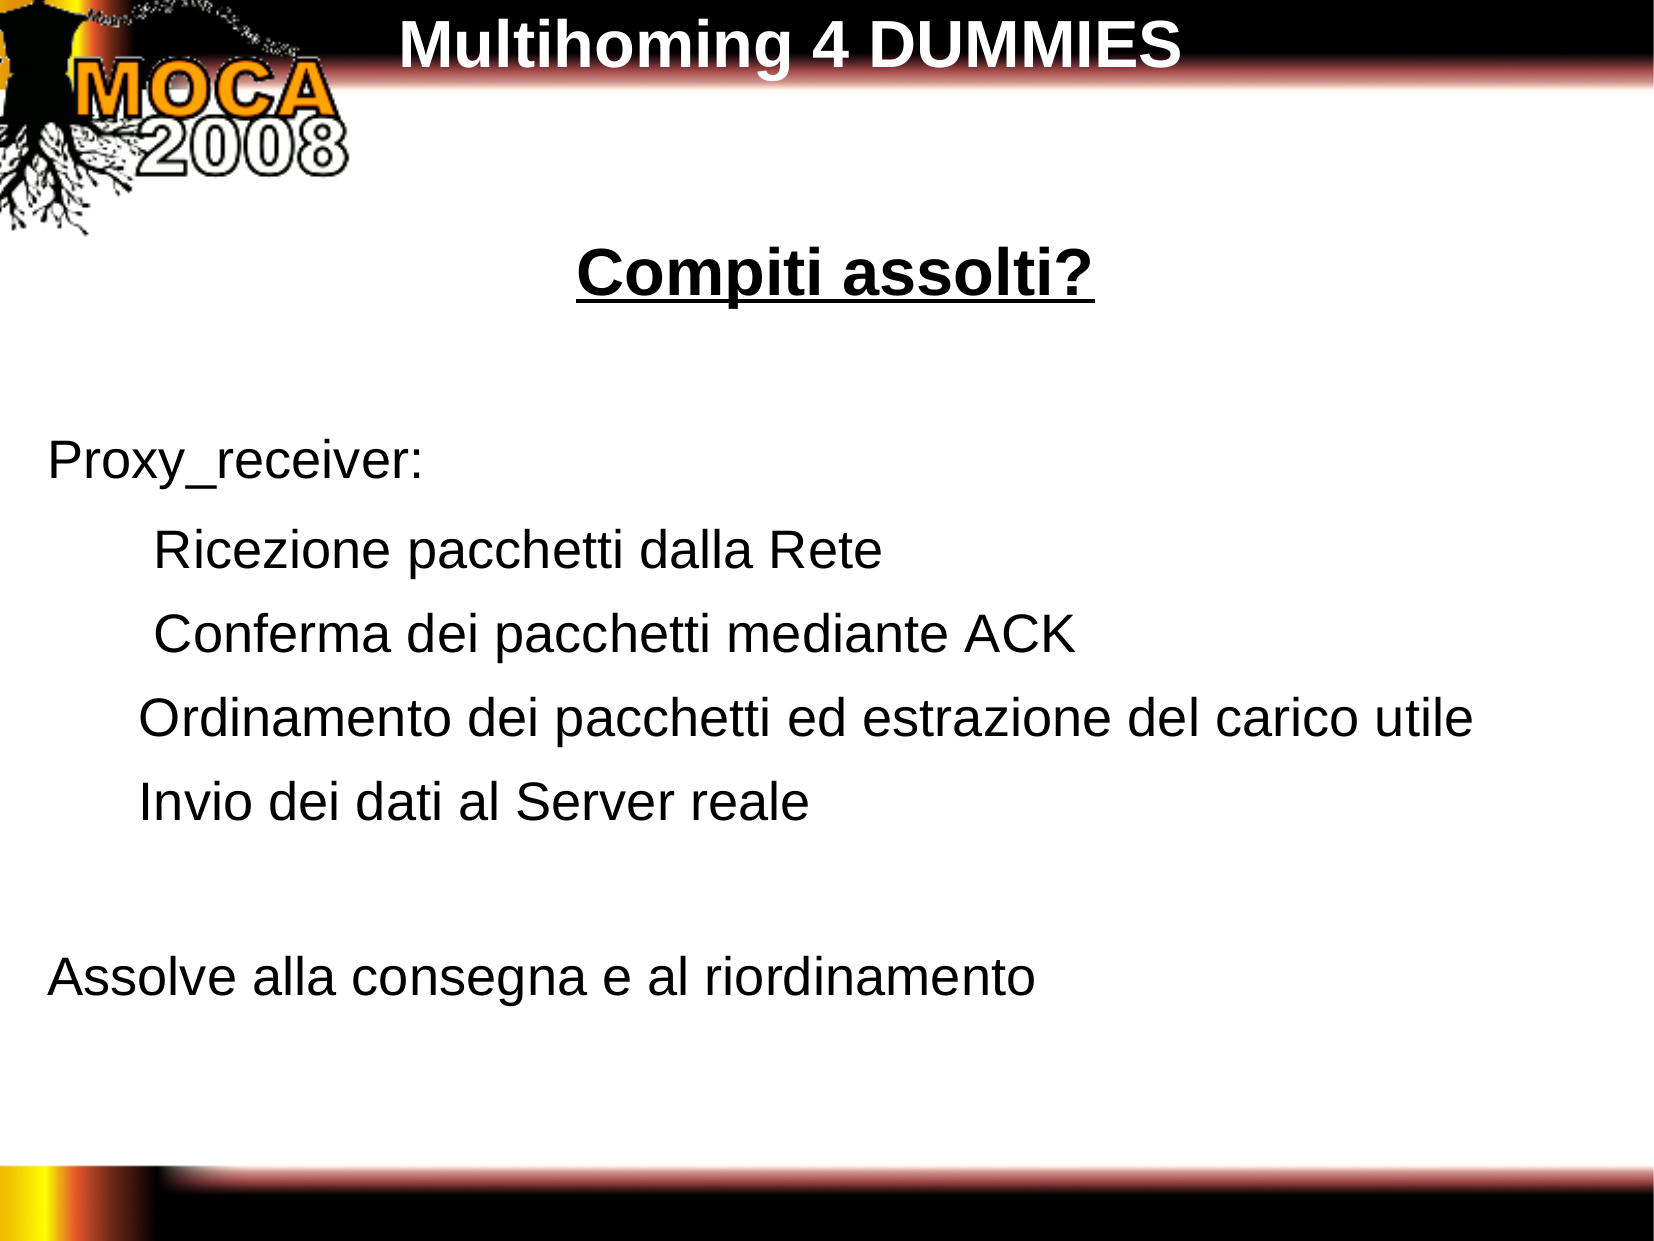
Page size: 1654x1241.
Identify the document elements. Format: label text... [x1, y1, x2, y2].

list Compiti assolti? Proxy_receiver: Ricezione pacchetti dalla Rete Conferma dei pacchetti mediante ACK Ordinamento dei pacchetti ed estrazione del carico utile Invio dei dati al Server reale Assolve alla consegna e al riordinamento [29, 147, 1625, 1093]
picture [0, 0, 1654, 1241]
title Multihoming 4 DUMMIES [324, 0, 1654, 89]
